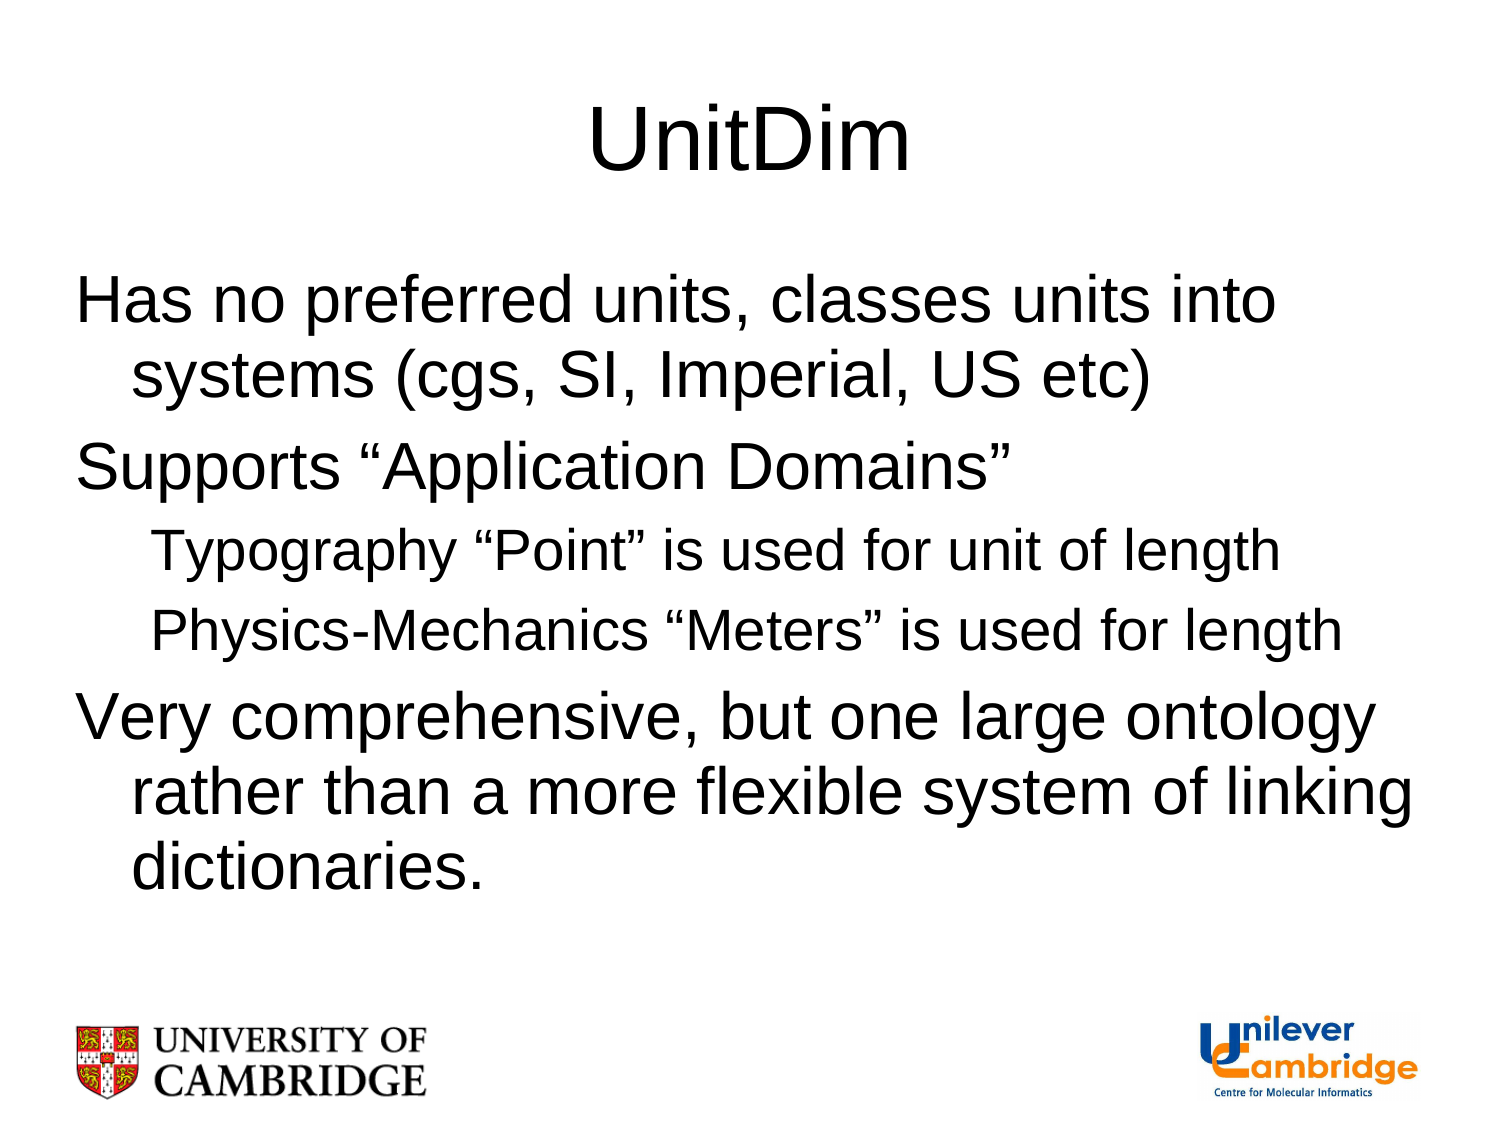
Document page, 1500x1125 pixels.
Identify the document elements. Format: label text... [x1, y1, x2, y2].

picture [62, 1012, 438, 1105]
list Has no preferred units, classes units into systems (cgs, SI, Imperial, US etc) Supports “Application Domains” Typography “Point” is used for unit of length Physics-Mechanics “Meters” is used for length Very comprehensive, but one large ontology rather than a more flexible system of linking dictionaries. [75, 262, 1426, 991]
picture [1197, 1012, 1421, 1101]
title UnitDim [75, 52, 1426, 226]
